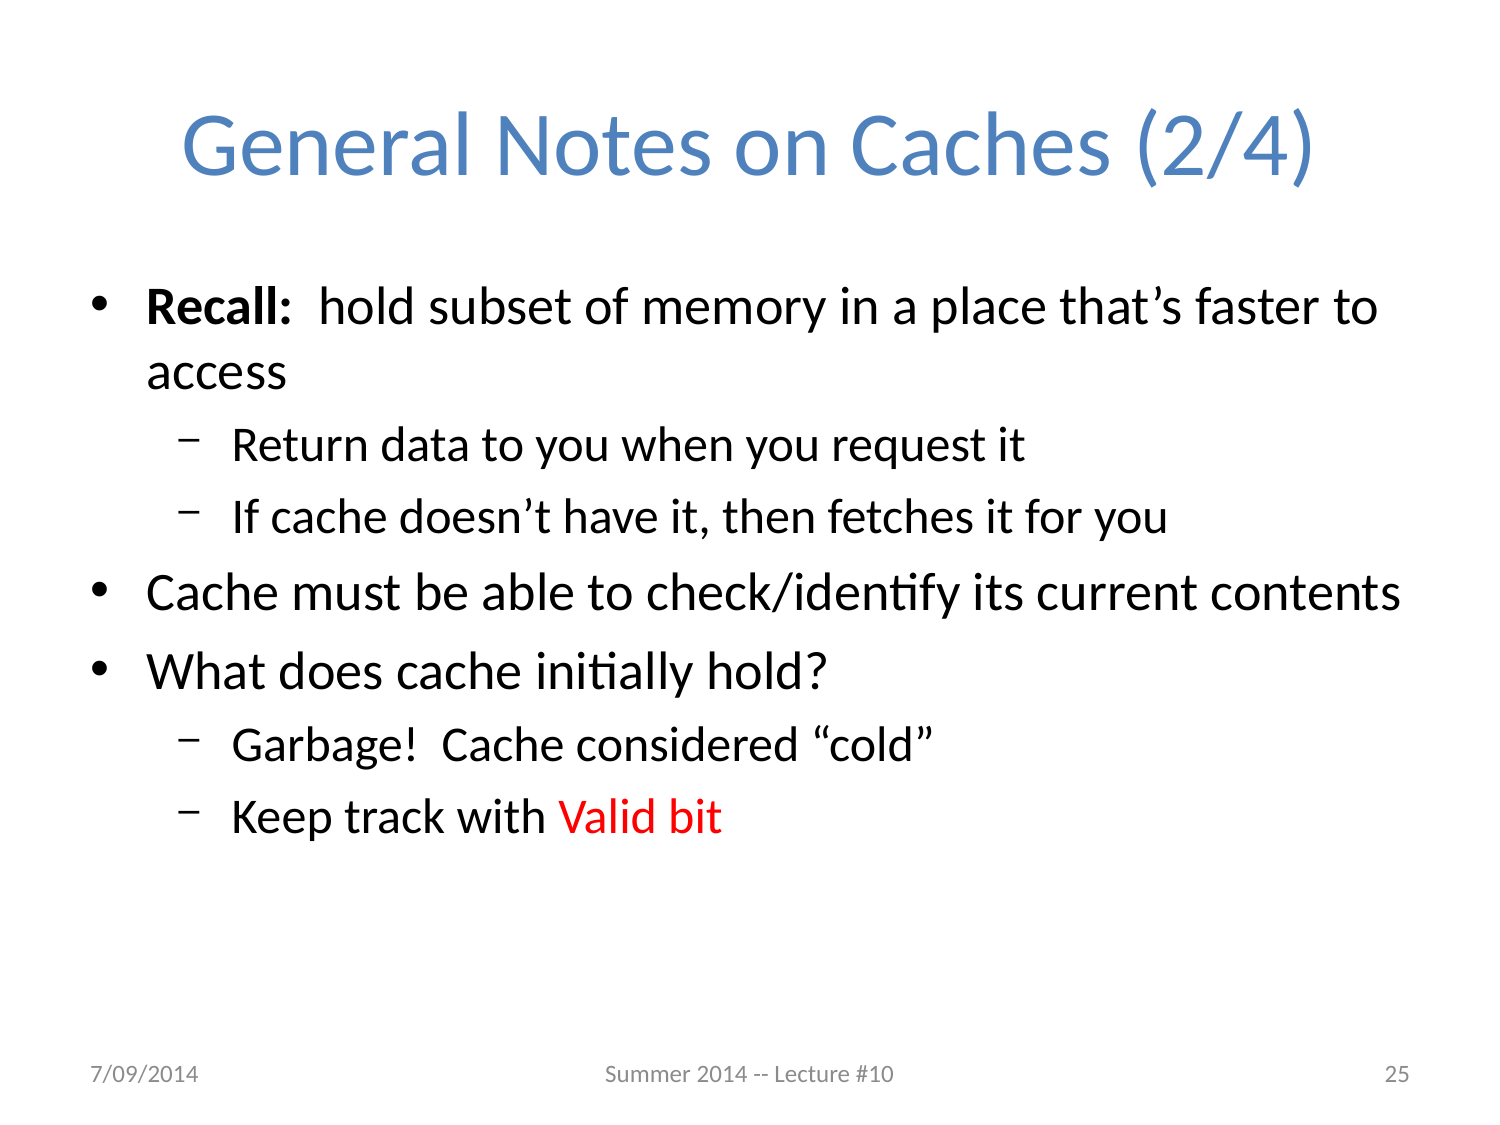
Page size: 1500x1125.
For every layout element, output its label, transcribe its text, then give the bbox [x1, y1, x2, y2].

slide_number <number> [1074, 1042, 1425, 1103]
footer Summer 2014 -- Lecture #10 [512, 1042, 988, 1103]
list Recall: hold subset of memory in a place that’s faster to access Return data to you when you request it If cache doesn’t have it, then fetches it for you Cache must be able to check/identify its current contents What does cache initially hold? Garbage! Cache considered “cold” Keep track with Valid bit [75, 262, 1425, 1073]
title General Notes on Caches (2/4) [75, 45, 1425, 233]
slide_number 7/09/2014 [75, 1042, 425, 1103]
